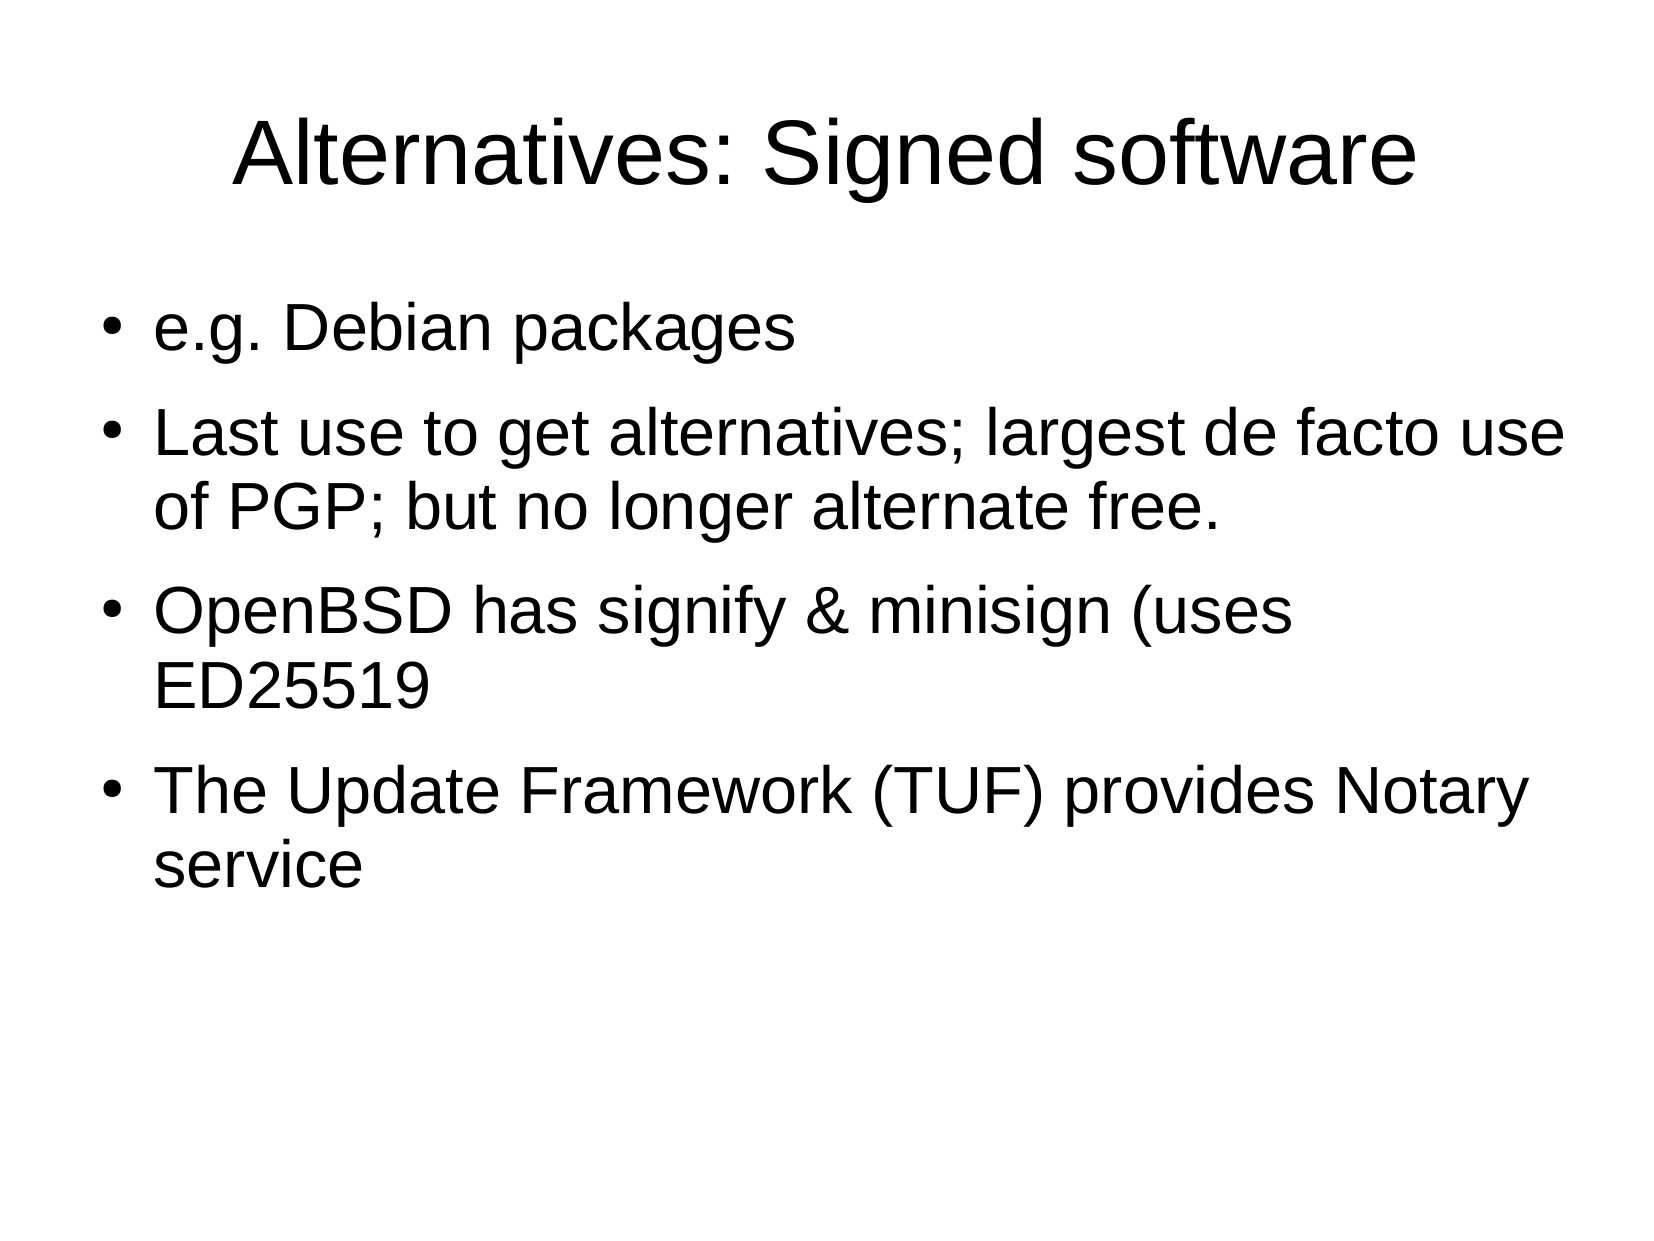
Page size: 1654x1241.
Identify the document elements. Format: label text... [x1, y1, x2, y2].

list e.g. Debian packages Last use to get alternatives; largest de facto use of PGP; but no longer alternate free. OpenBSD has signify & minisign (uses ED25519 The Update Framework (TUF) provides Notary service [82, 290, 1571, 1010]
title Alternatives: Signed software [82, 49, 1571, 257]
